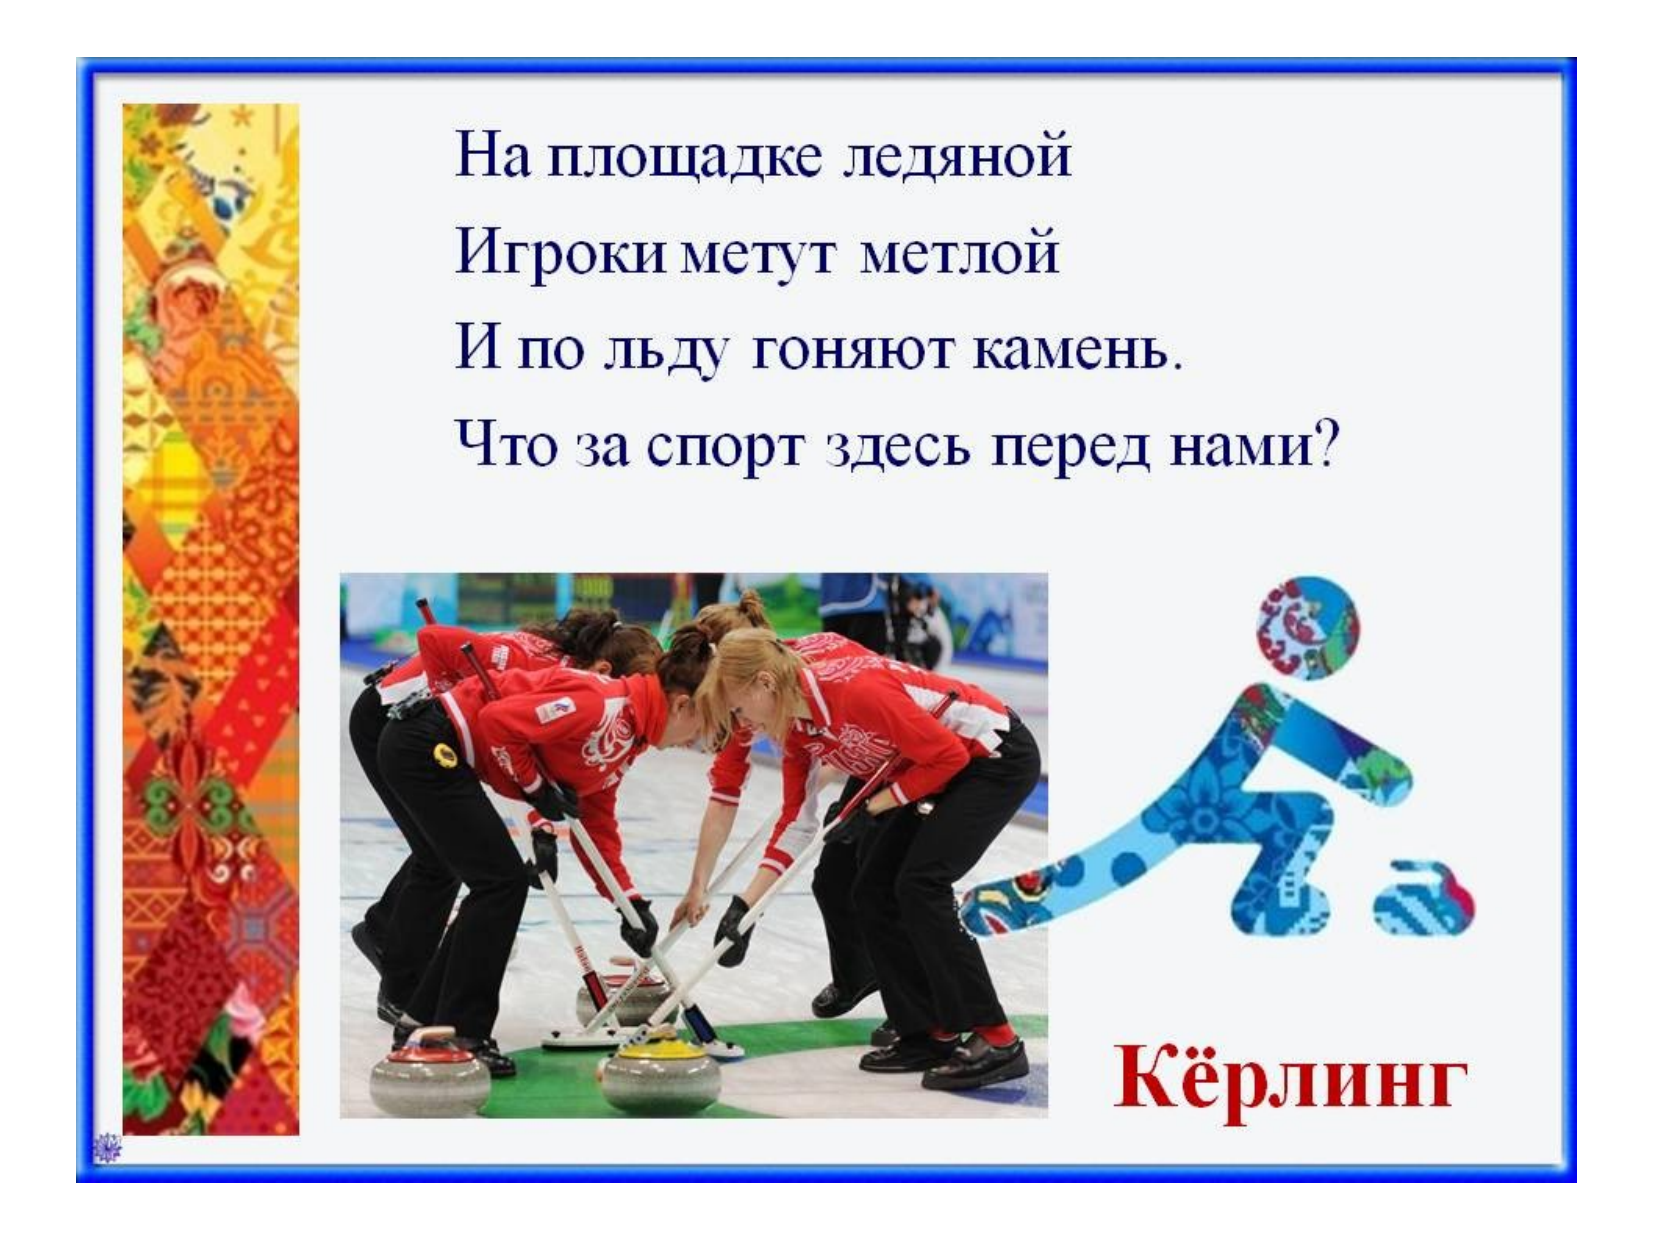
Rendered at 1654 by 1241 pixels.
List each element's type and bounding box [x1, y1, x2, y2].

picture [76, 57, 1577, 1183]
